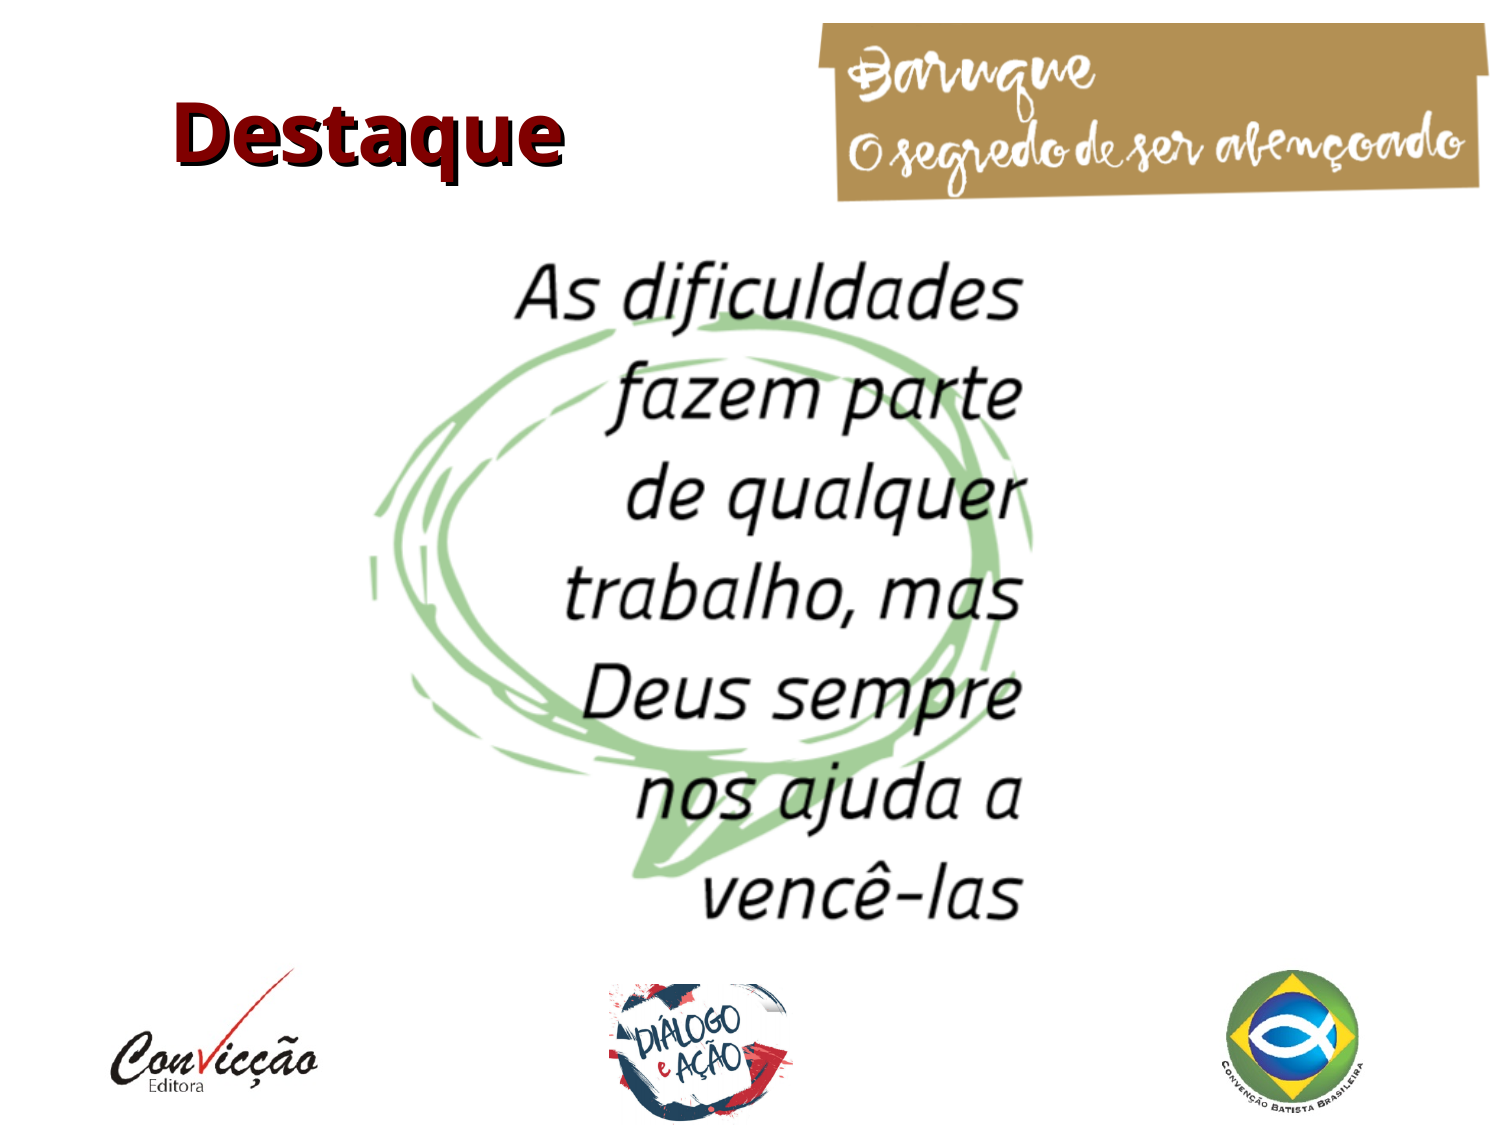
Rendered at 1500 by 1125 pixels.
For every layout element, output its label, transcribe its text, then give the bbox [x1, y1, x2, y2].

picture [1207, 958, 1373, 1125]
picture [815, 23, 1500, 211]
picture [351, 222, 1066, 939]
text_box Destaque [154, 71, 815, 187]
picture [609, 984, 793, 1125]
picture [70, 949, 364, 1125]
